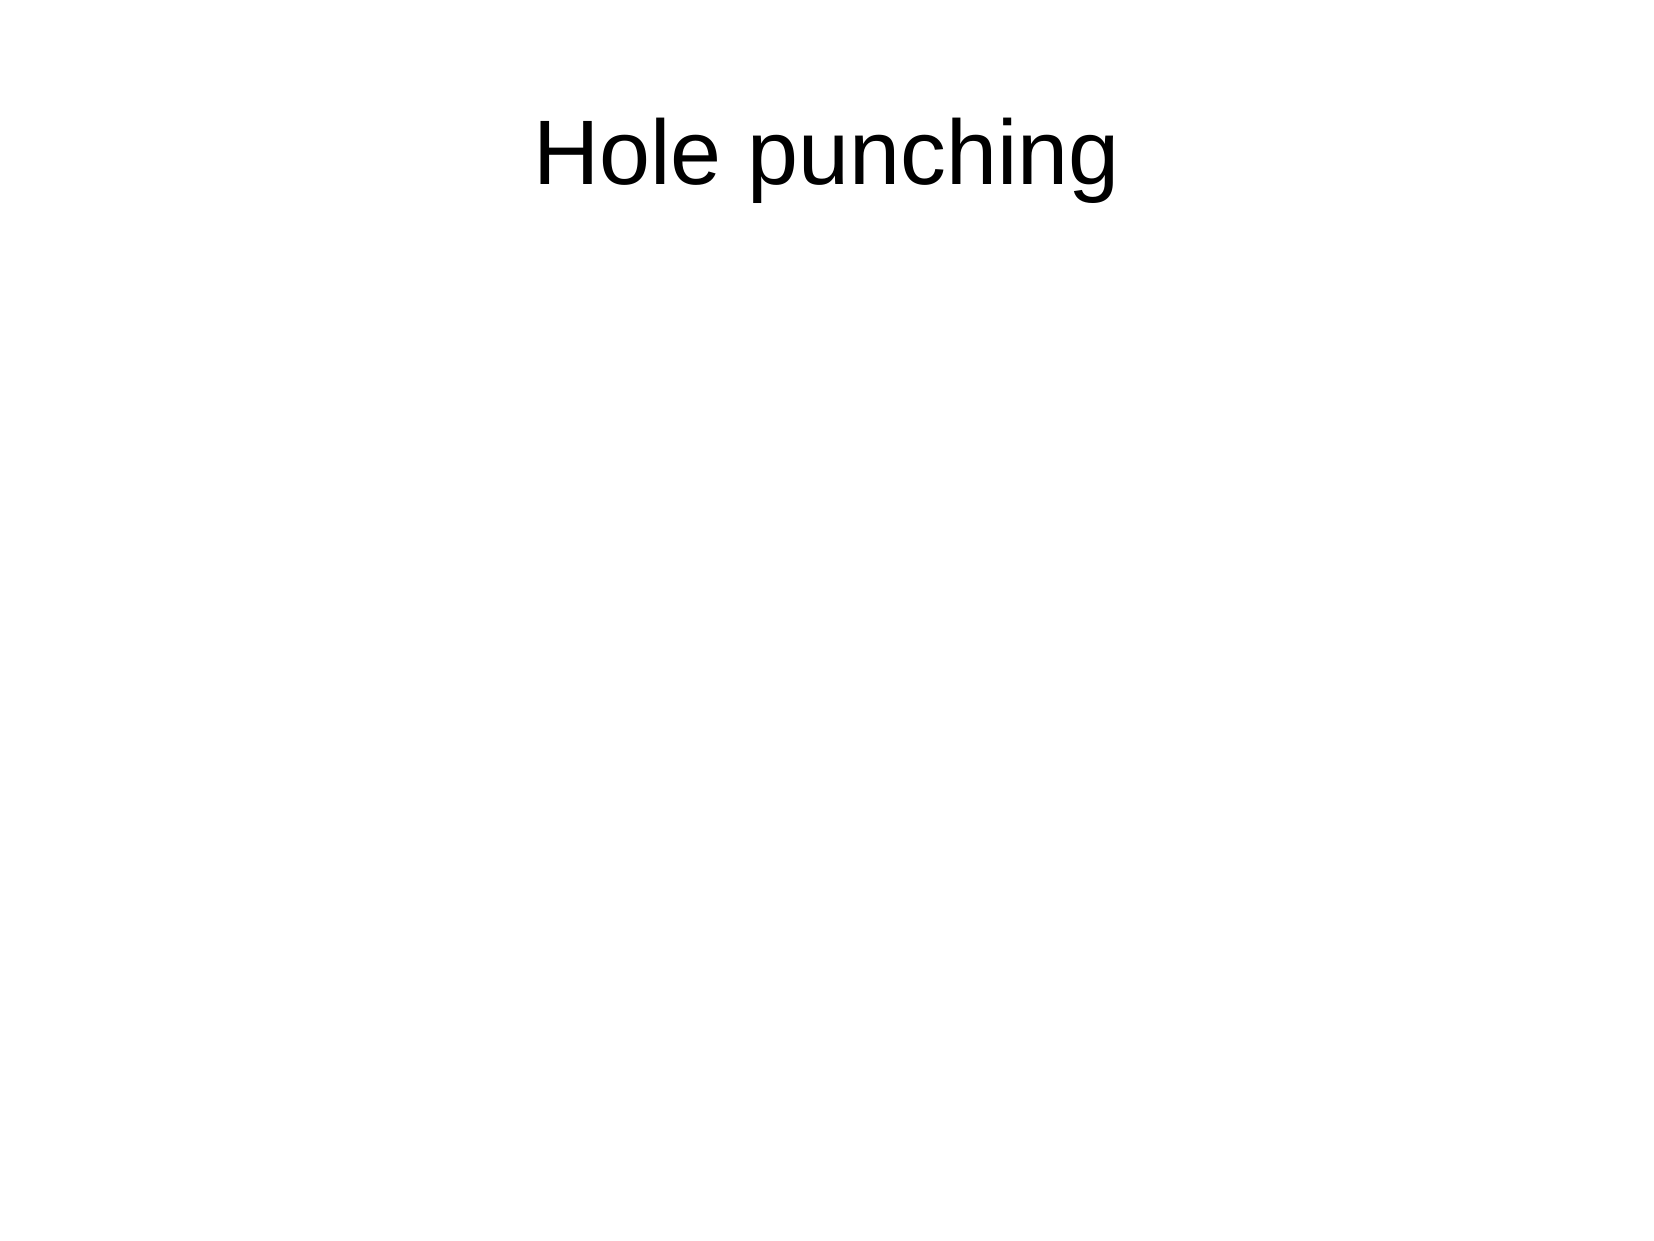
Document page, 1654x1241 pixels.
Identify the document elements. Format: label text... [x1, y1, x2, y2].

title Hole punching [82, 49, 1571, 257]
